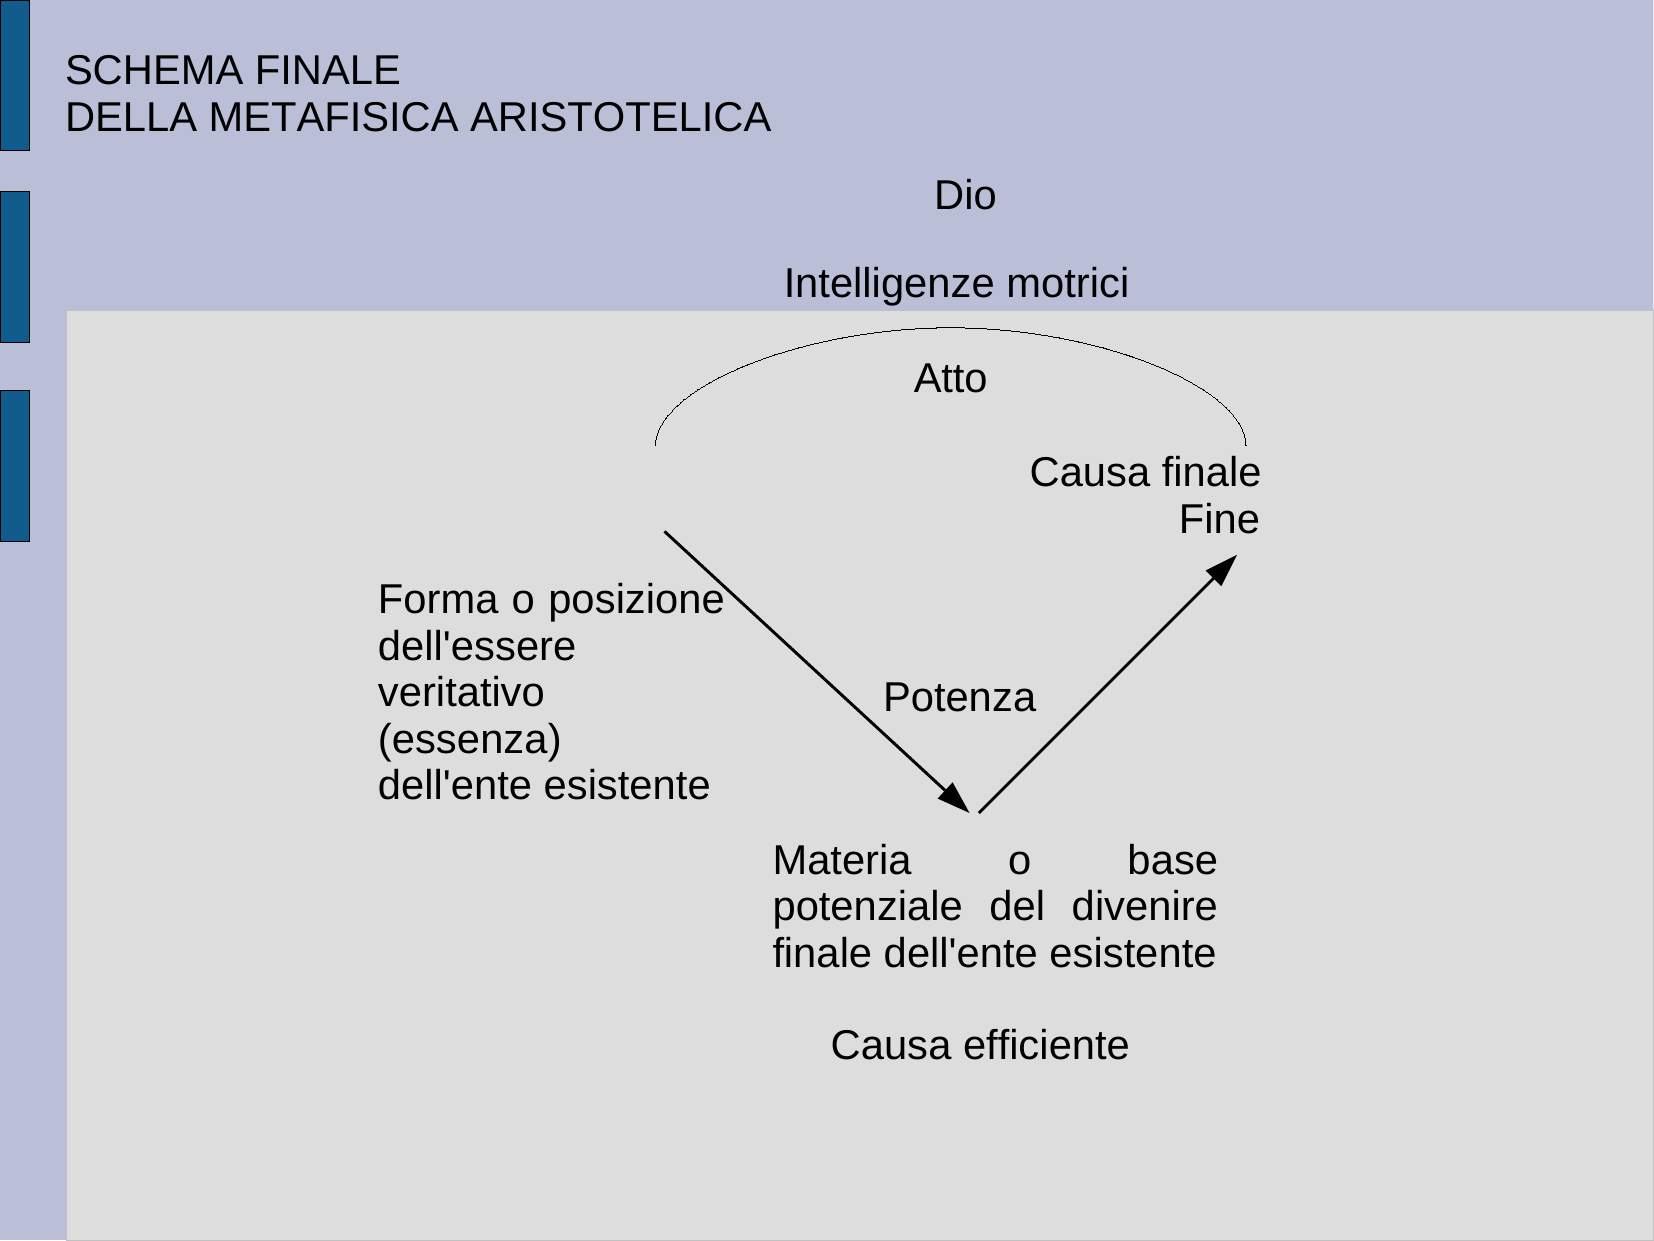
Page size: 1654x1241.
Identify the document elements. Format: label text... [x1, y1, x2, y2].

text_box Atto [862, 354, 1040, 402]
text_box Causa finale [998, 448, 1294, 496]
text_box Fine [1145, 496, 1294, 543]
list [121, 344, 1534, 1127]
text_box SCHEMA FINALE DELLA METAFISICA ARISTOTELICA [64, 47, 798, 225]
title [121, 91, 1534, 299]
text_box Causa efficiente [803, 1021, 1158, 1069]
text_box Forma o posizione dell'essere veritativo (essenza) dell'ente esistente [377, 576, 726, 764]
text_box Intelligenze motrici [779, 259, 1134, 307]
text_box Potenza [856, 673, 1063, 721]
text_box Dio [891, 171, 1040, 219]
text_box Materia o base potenziale del divenire finale dell'ente esistente [772, 836, 1219, 977]
